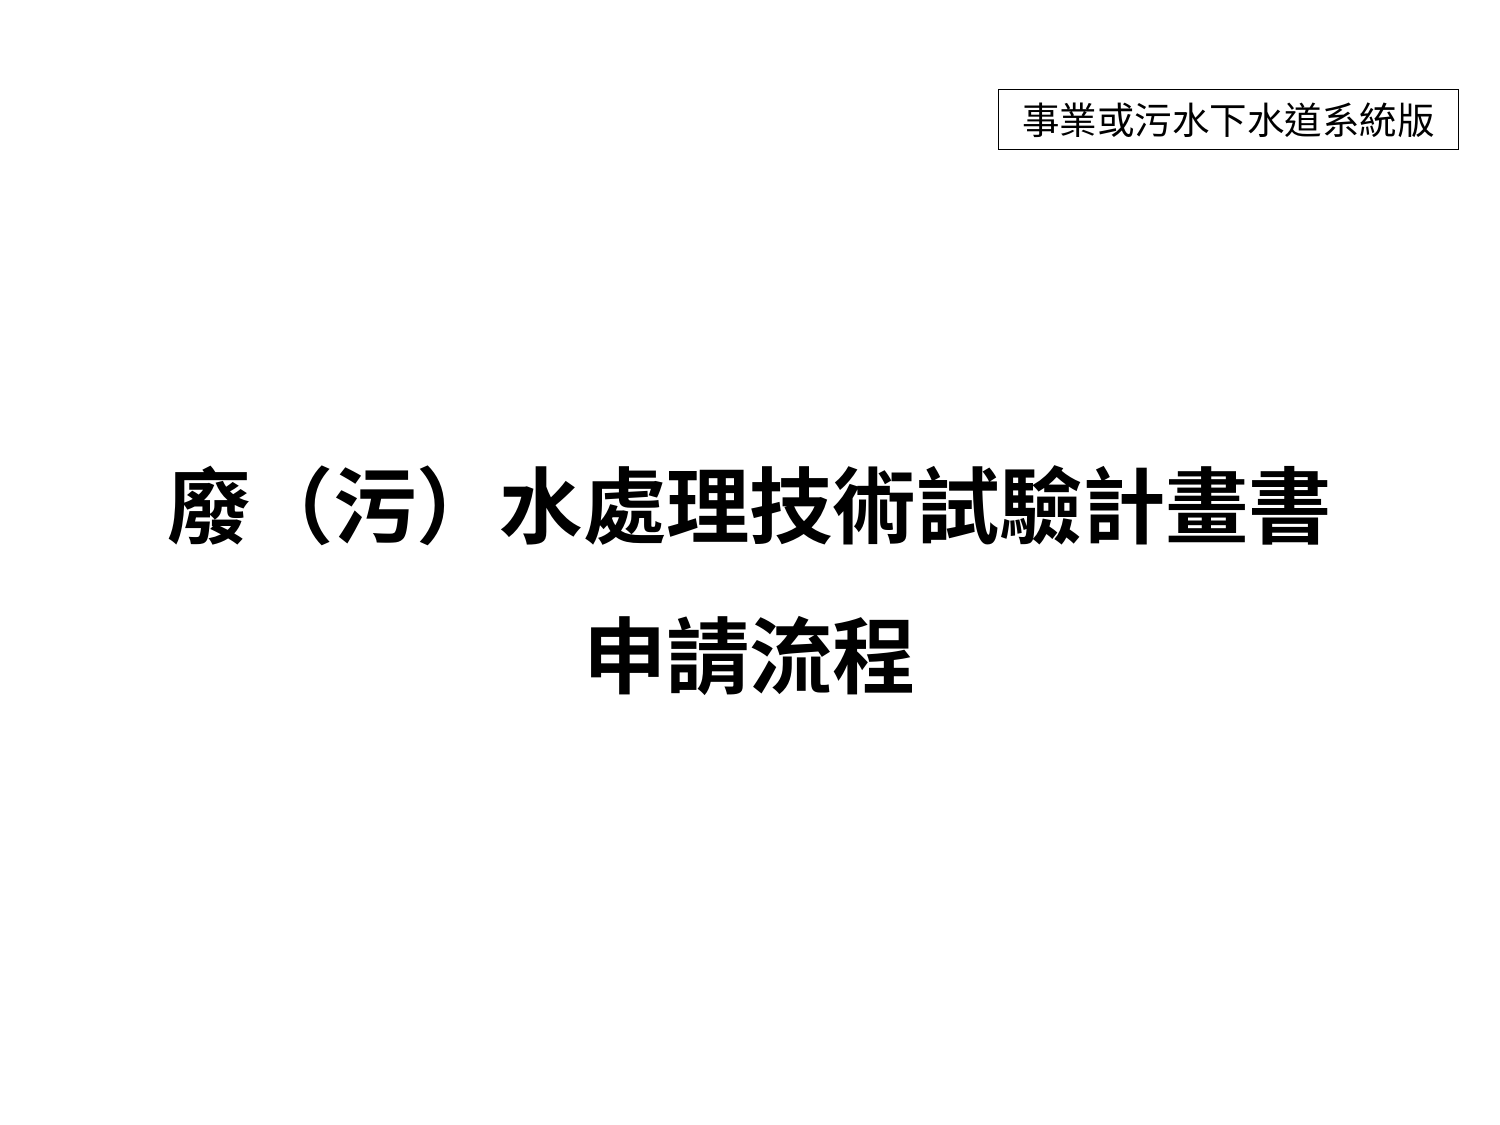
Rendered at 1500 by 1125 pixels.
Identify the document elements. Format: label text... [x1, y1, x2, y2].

text_box 廢（污）水處理技術試驗計畫書 申請流程 [0, 397, 1500, 712]
text_box 事業或污水下水道系統版 [998, 89, 1459, 150]
